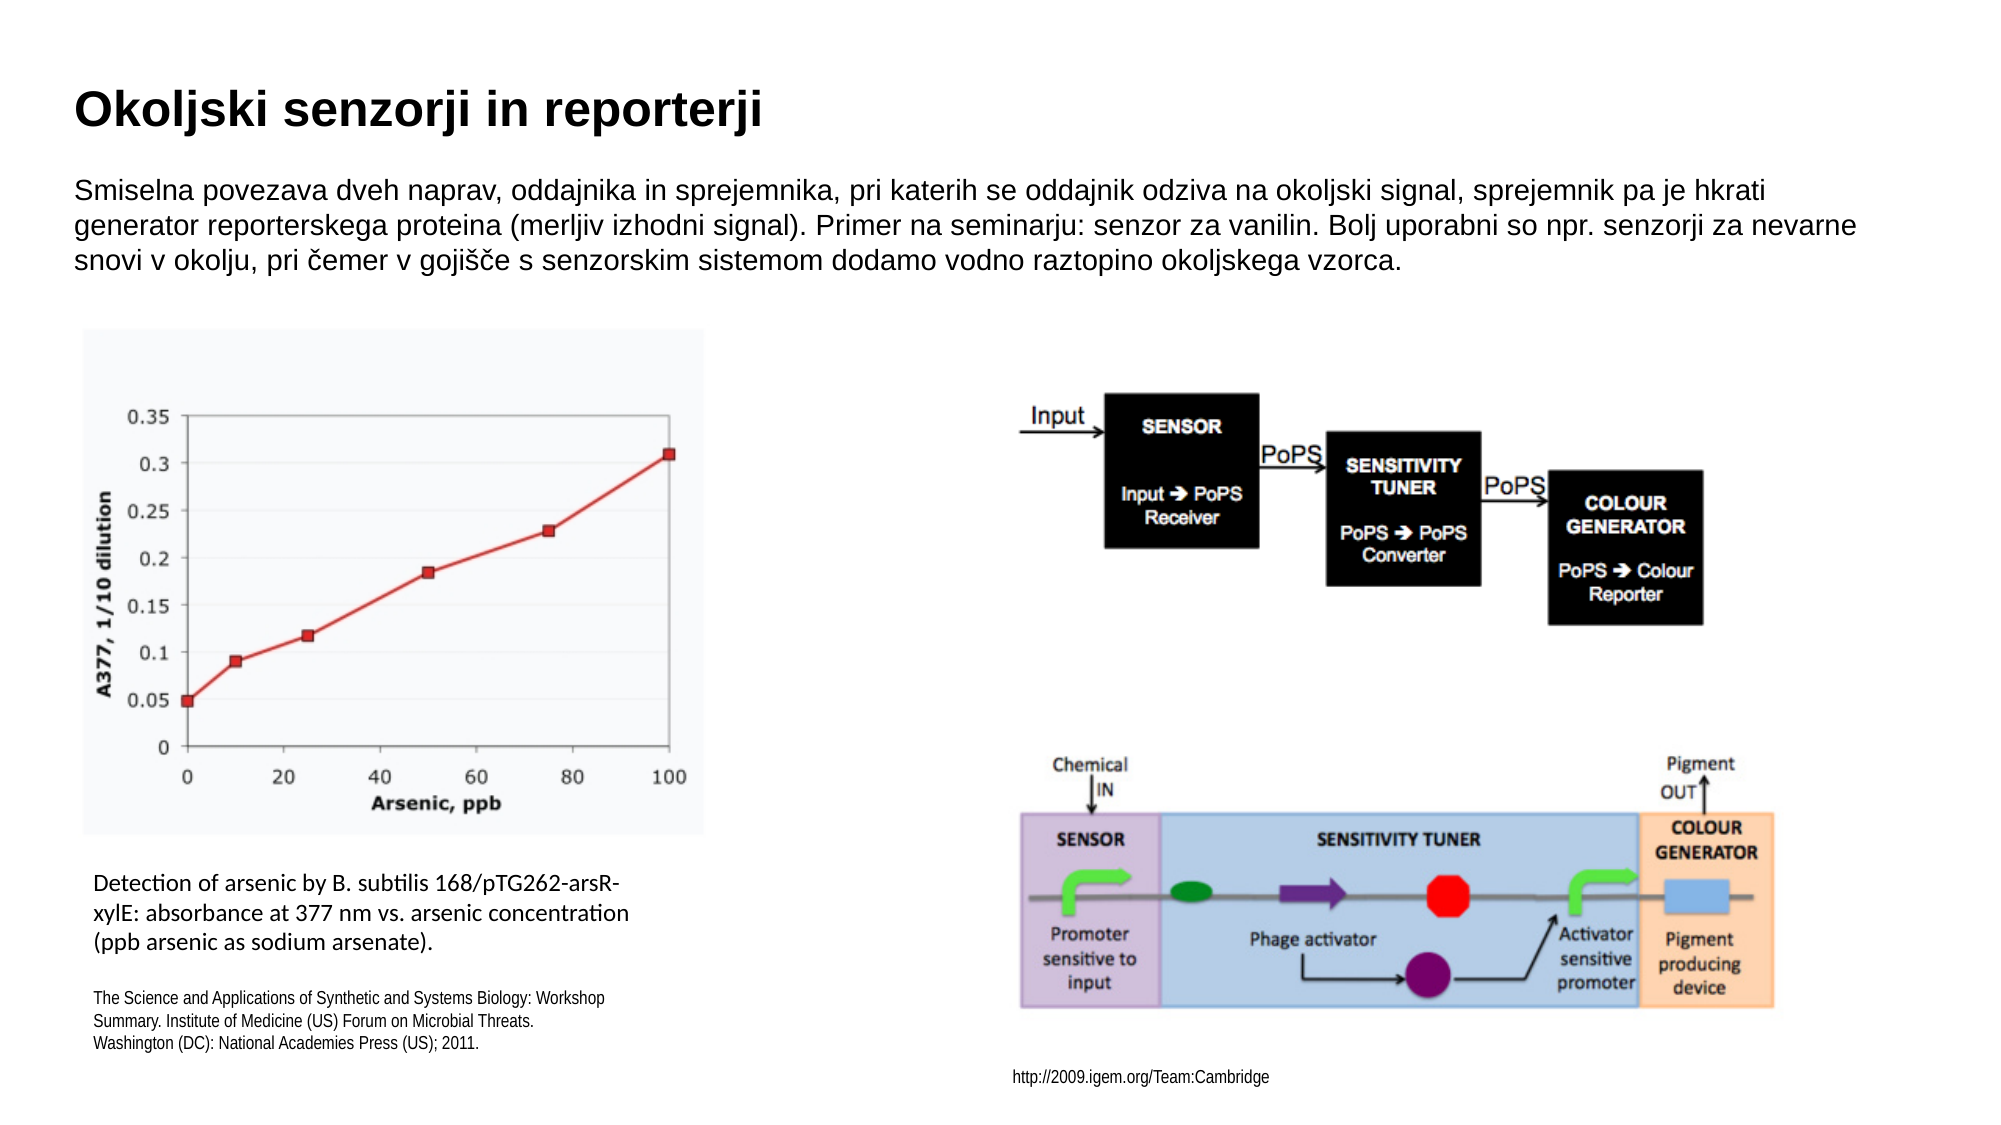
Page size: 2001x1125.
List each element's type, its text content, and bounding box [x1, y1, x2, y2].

picture [78, 324, 710, 841]
picture [1008, 371, 1723, 659]
text_box Detection of arsenic by B. subtilis 168/pTG262-arsR-xylE: absorbance at 377 nm vs. arsenic concentration (ppb arsenic as sodium arsenate). The Science and Applications of Synthetic and Systems Biology: Workshop Summary. Institute of Medicine (US) Forum on Microbial Threats. Washington (DC): National Academies Press (US); 2011. [78, 858, 663, 1061]
picture [1008, 744, 1790, 1039]
text_box http://2009.igem.org/Team:Cambridge [998, 1056, 1285, 1095]
text_box Okoljski senzorji in reporterji Smiselna povezava dveh naprav, oddajnika in sprejemnika, pri katerih se oddajnik odziva na okoljski signal, sprejemnik pa je hkrati generator reporterskega proteina (merljiv izhodni signal). Primer na seminarju: senzor za vanilin. Bolj uporabni so npr. senzorji za nevarne snovi v okolju, pri čemer v gojišče s senzorskim sistemom dodamo vodno raztopino okoljskega vzorca. [59, 68, 1903, 284]
